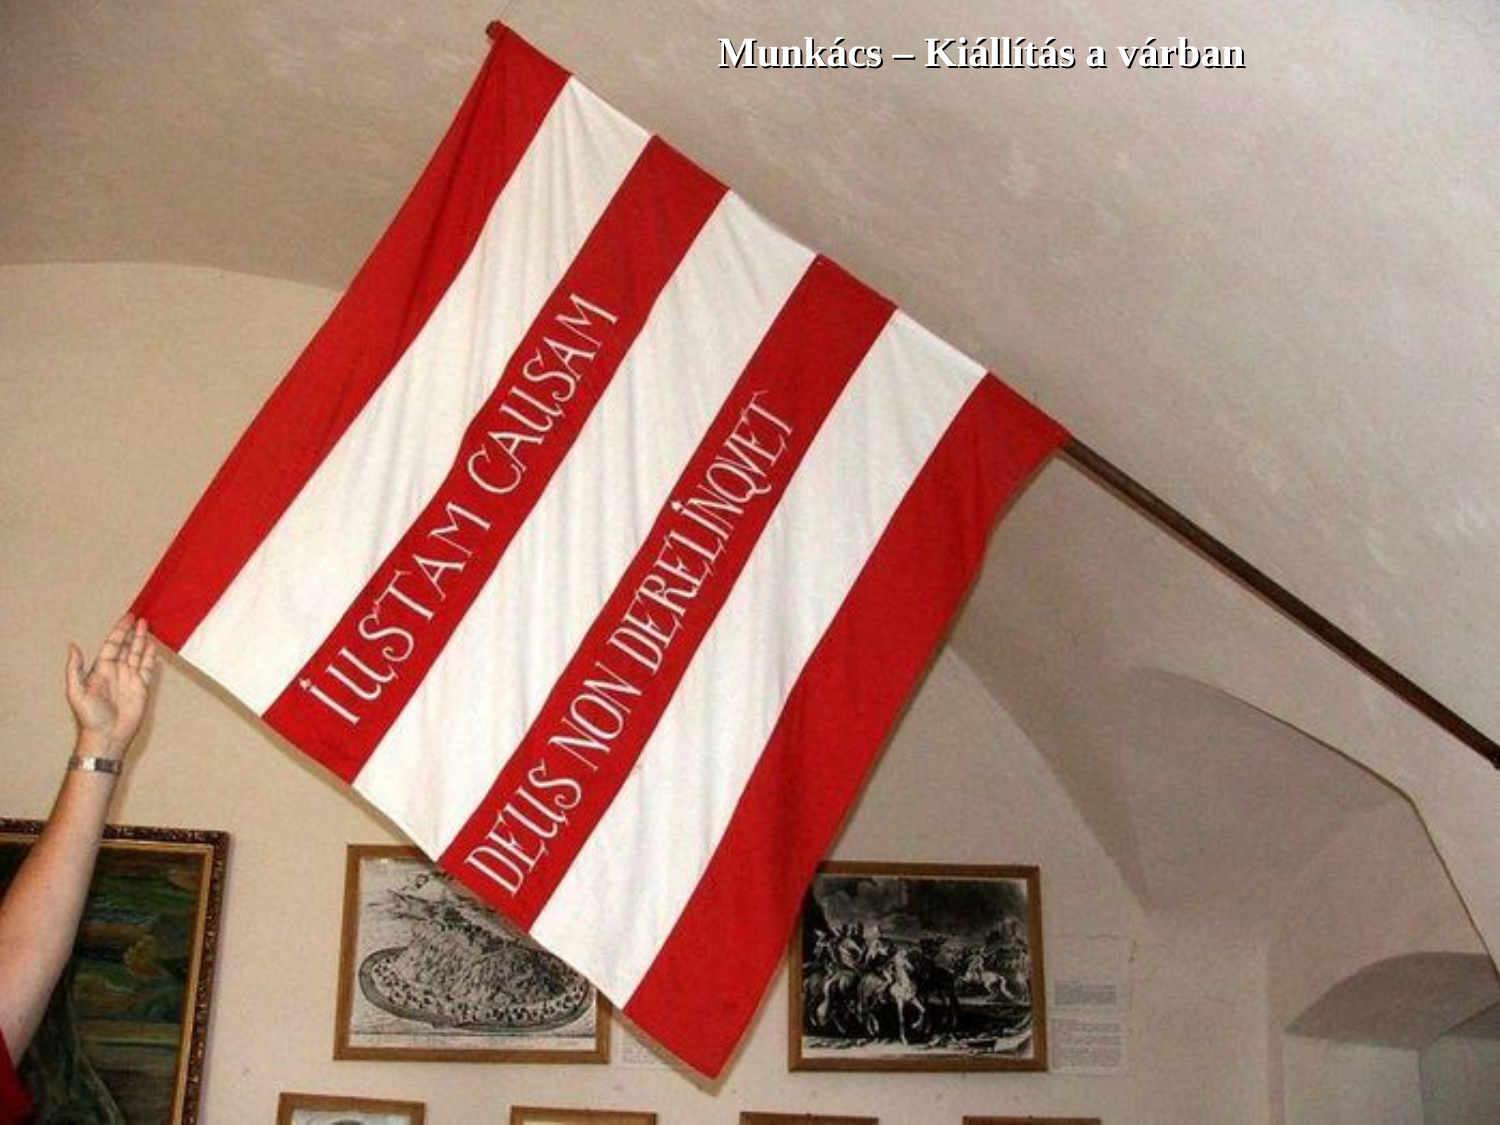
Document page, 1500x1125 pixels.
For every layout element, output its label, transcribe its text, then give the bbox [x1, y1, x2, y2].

picture [0, 0, 1500, 1125]
title Munkács – Kiállítás a várban [462, 0, 1500, 100]
